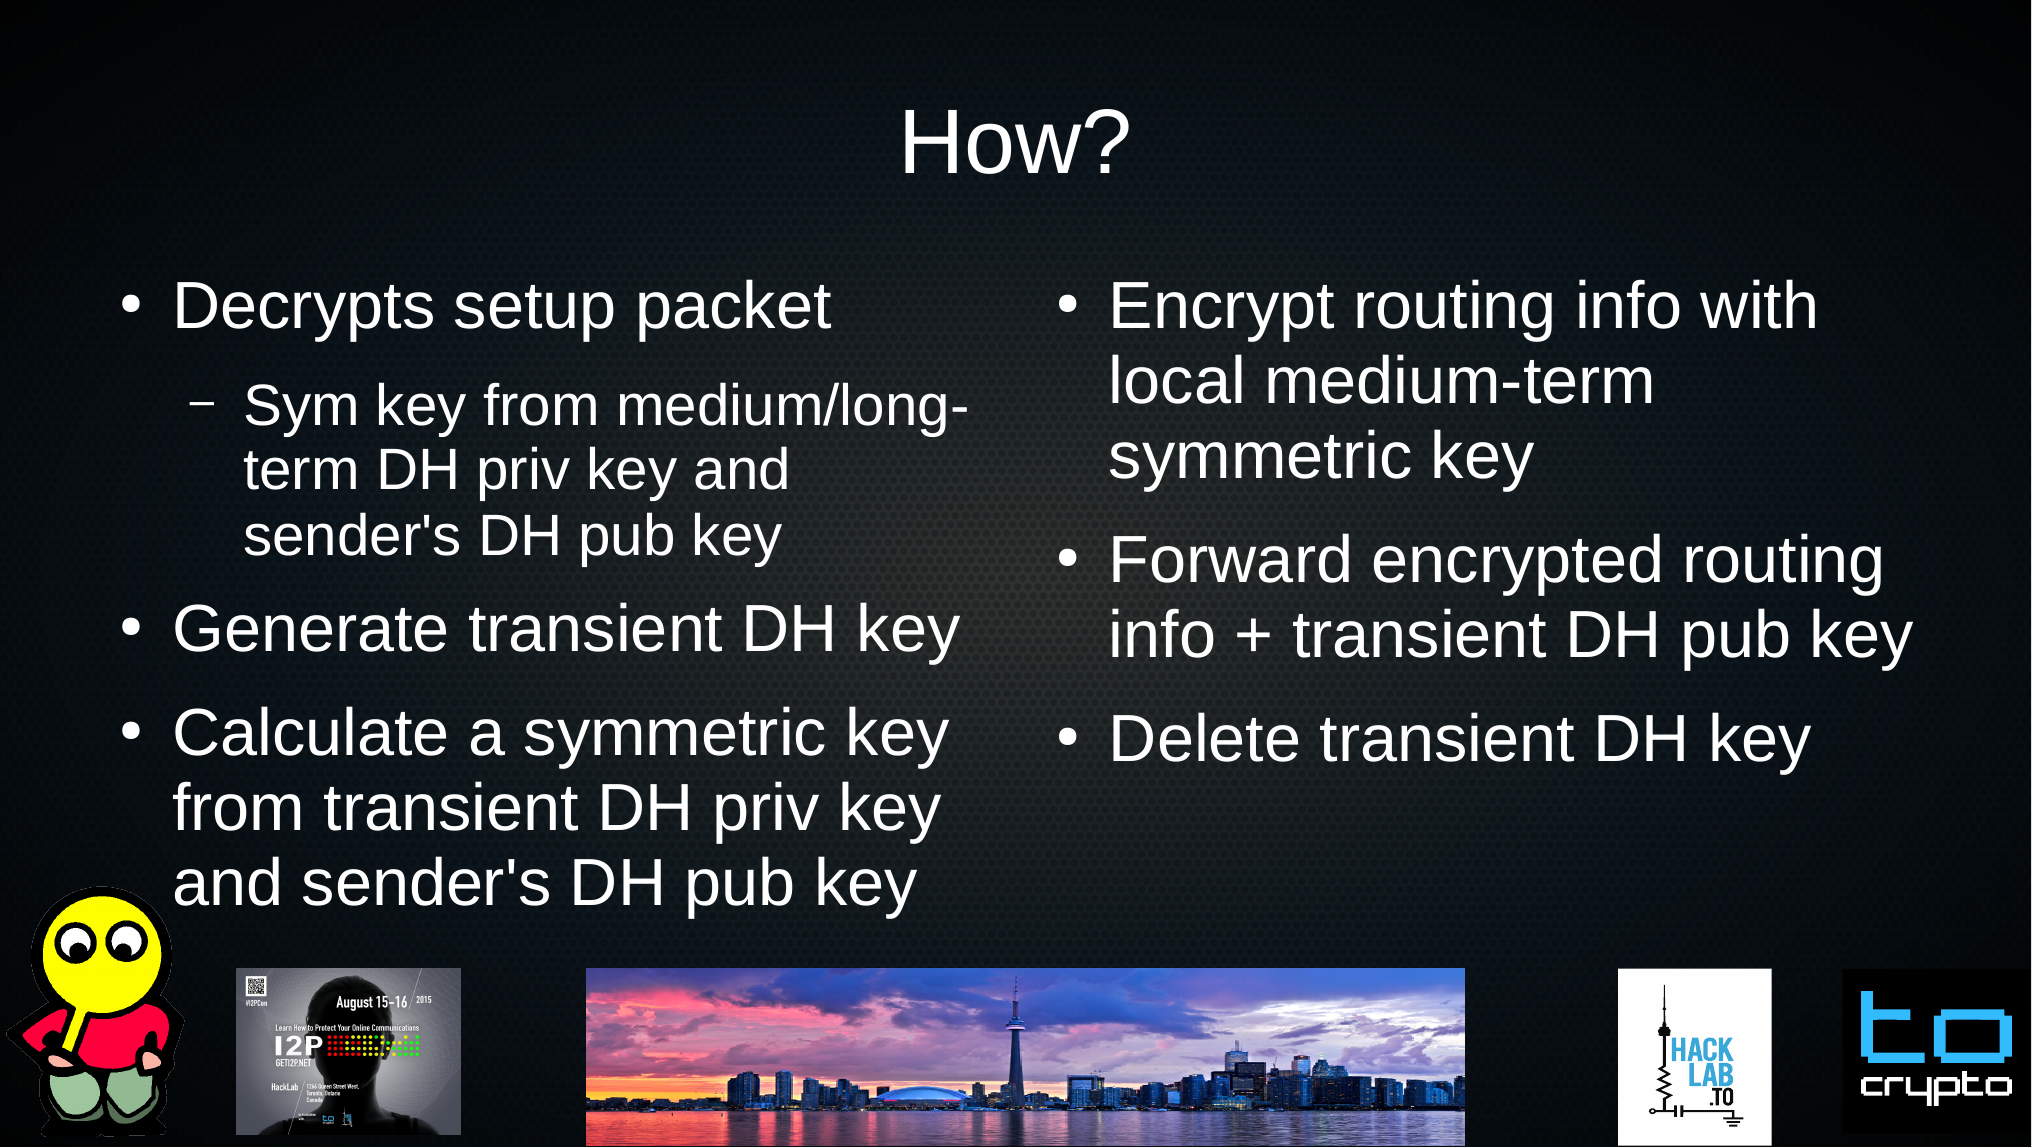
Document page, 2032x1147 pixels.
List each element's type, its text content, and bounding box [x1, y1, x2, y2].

picture [0, 0, 2032, 1147]
title How? [101, 45, 1930, 237]
list Decrypts setup packet Sym key from medium/long-term DH priv key and sender's DH pub key Generate transient DH key Calculate a symmetric key from transient DH priv key and sender's DH pub key [101, 268, 994, 933]
list Encrypt routing info with local medium-term symmetric key Forward encrypted routing info + transient DH pub key Delete transient DH key [1038, 268, 1931, 933]
